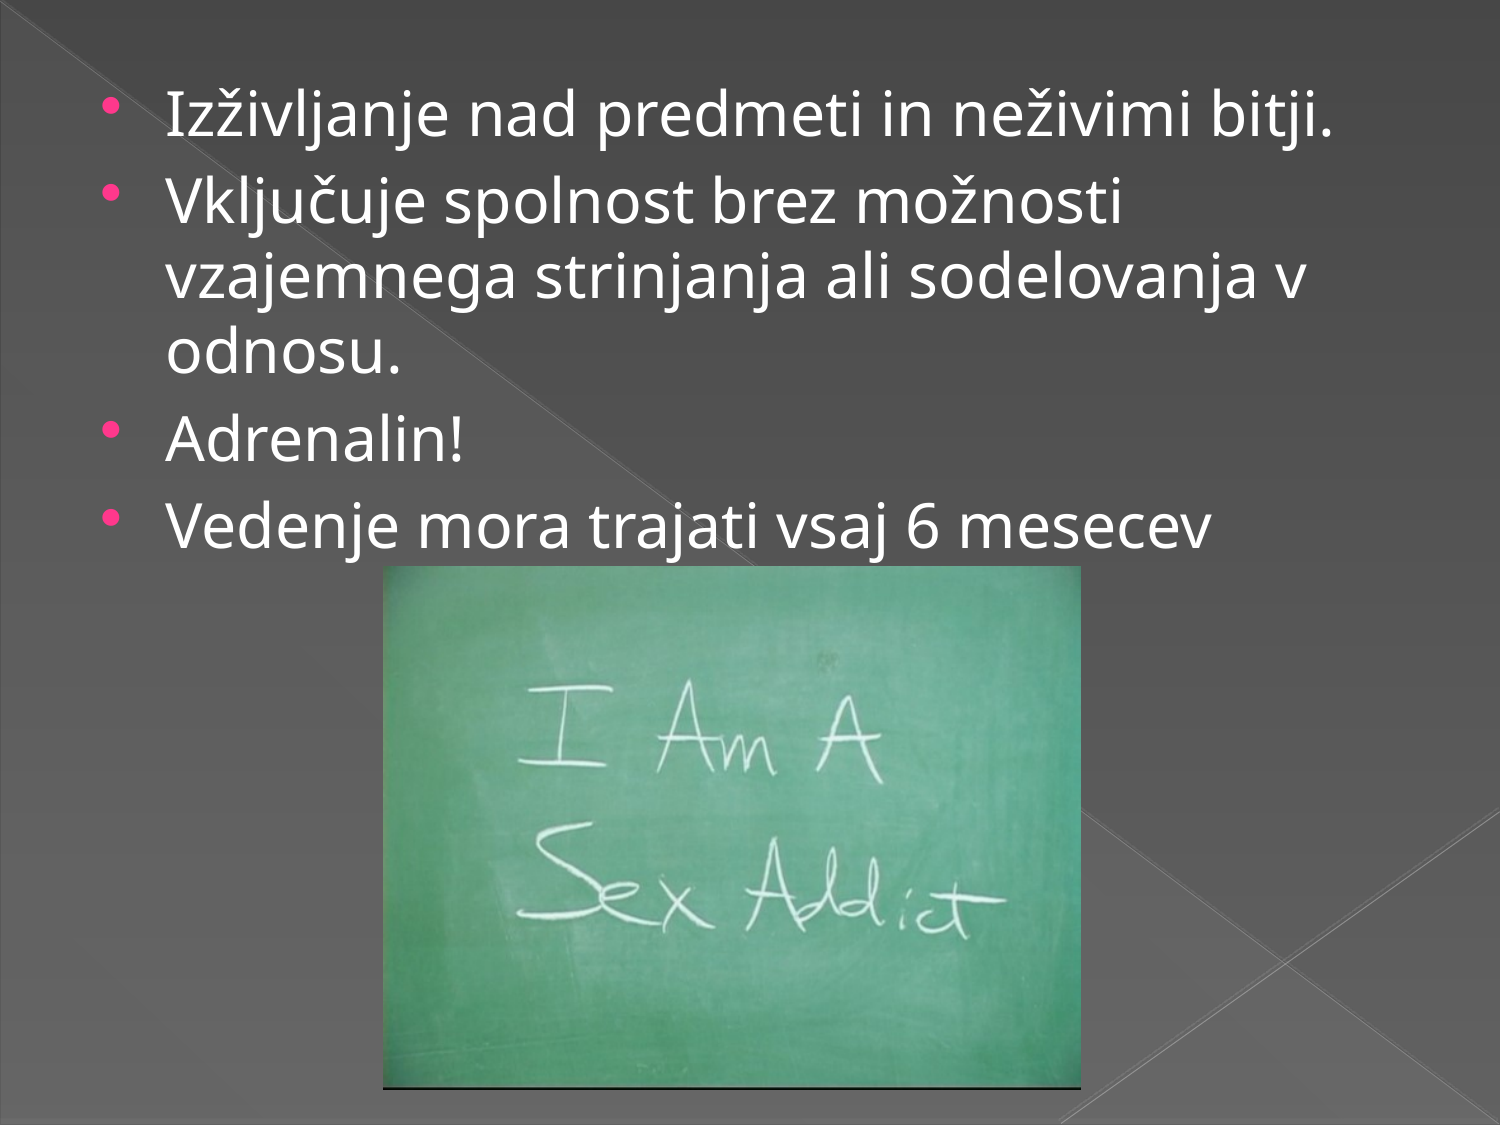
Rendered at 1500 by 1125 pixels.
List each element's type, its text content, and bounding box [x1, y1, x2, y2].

list Izživljanje nad predmeti in neživimi bitji. Vključuje spolnost brez možnosti vzajemnega strinjanja ali sodelovanja v odnosu. Adrenalin! Vedenje mora trajati vsaj 6 mesecev [76, 66, 1427, 817]
picture [383, 817, 1081, 1090]
